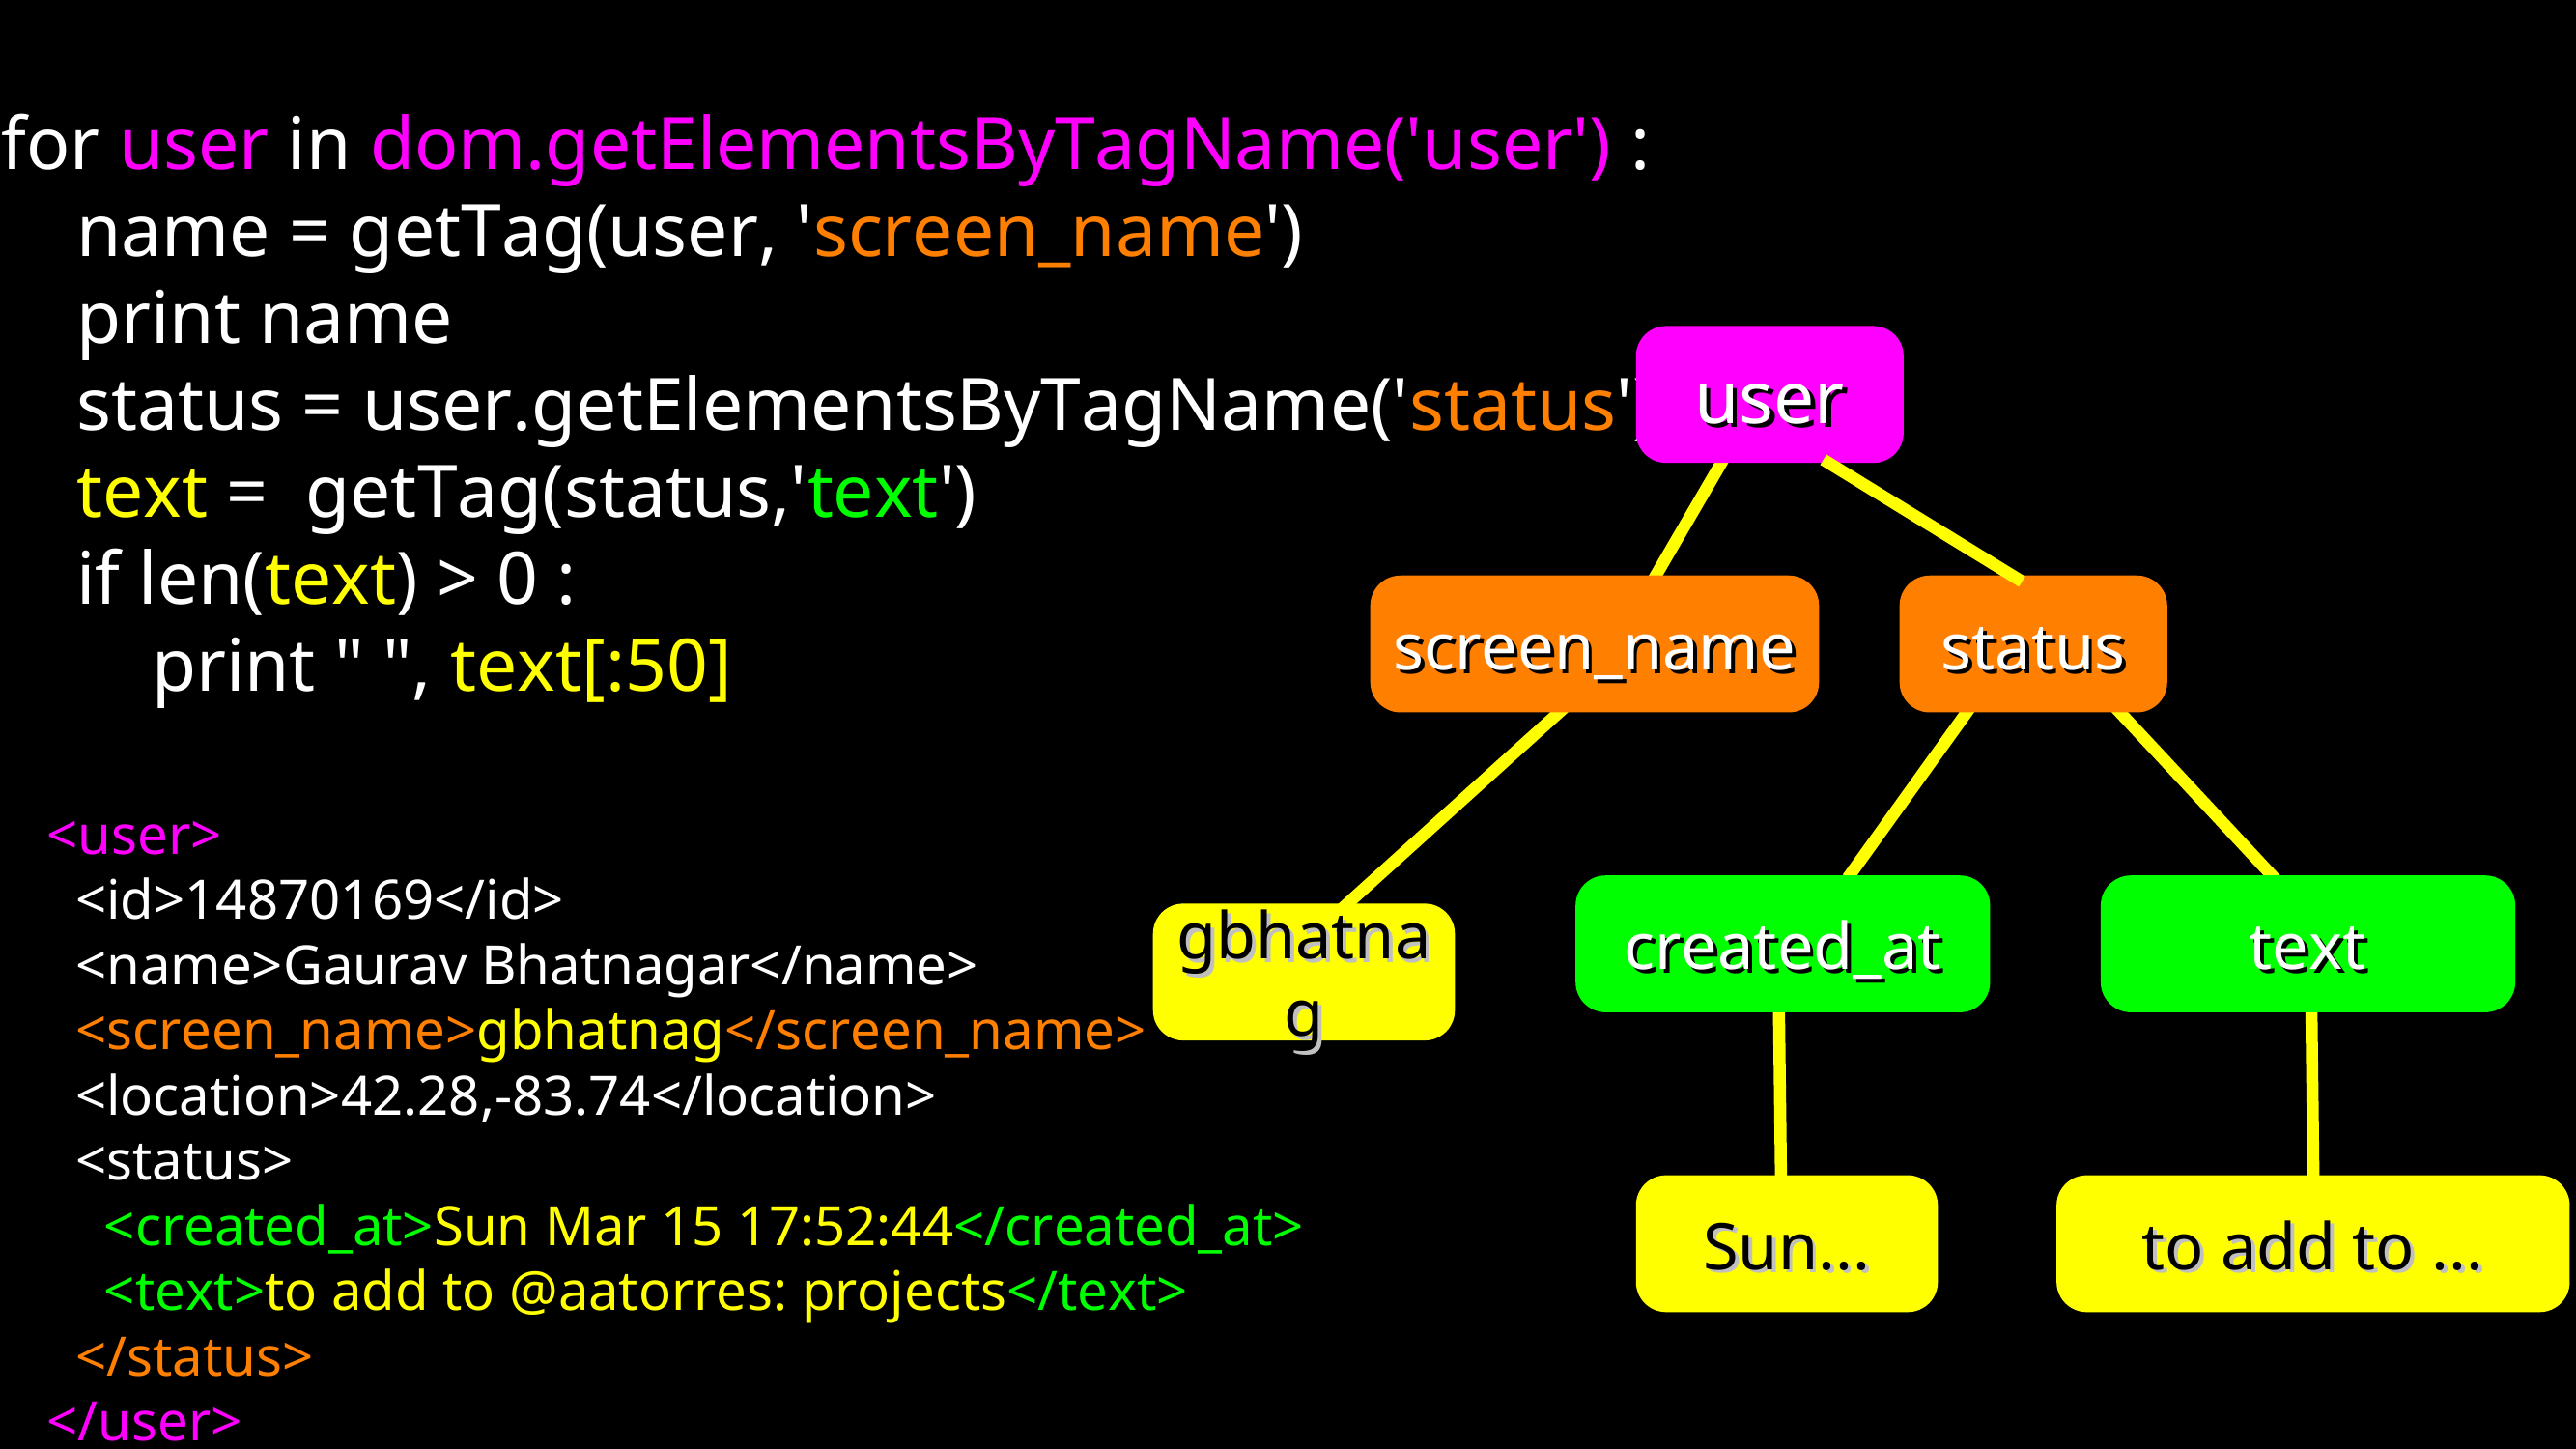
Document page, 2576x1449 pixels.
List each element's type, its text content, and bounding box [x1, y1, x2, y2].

text_box gbhatnag [1305, 903, 1456, 1041]
text_box for user in dom.getElementsByTagName('user') : name = getTag(user, 'screen_name') print name status = user.getElementsByTagName('status') text = getTag(status,'text') if len(text) > 0 : print " ", text[:50] [0, 97, 1656, 706]
text_box <user> <id>14870169</id> <name>Gaurav Bhatnagar</name> <screen_name>gbhatnag</screen_name> <location>42.28,-83.74</location> <status> <created_at>Sun Mar 15 17:52:44</created_at> <text>to add to @aatorres: projects</text> </status> </user> [46, 799, 1305, 1449]
text_box gbhatnag [1305, 1009, 1313, 1032]
text_box gbhatnag [1305, 929, 1320, 939]
text_box screen_name [1370, 575, 1820, 713]
text_box created_at [1575, 875, 1991, 1012]
text_box user [1635, 326, 1904, 464]
text_box Sun... [1635, 1175, 1939, 1313]
text_box to add to ... [2056, 1175, 2570, 1313]
text_box status [1899, 575, 2167, 713]
text_box text [2100, 875, 2516, 1012]
